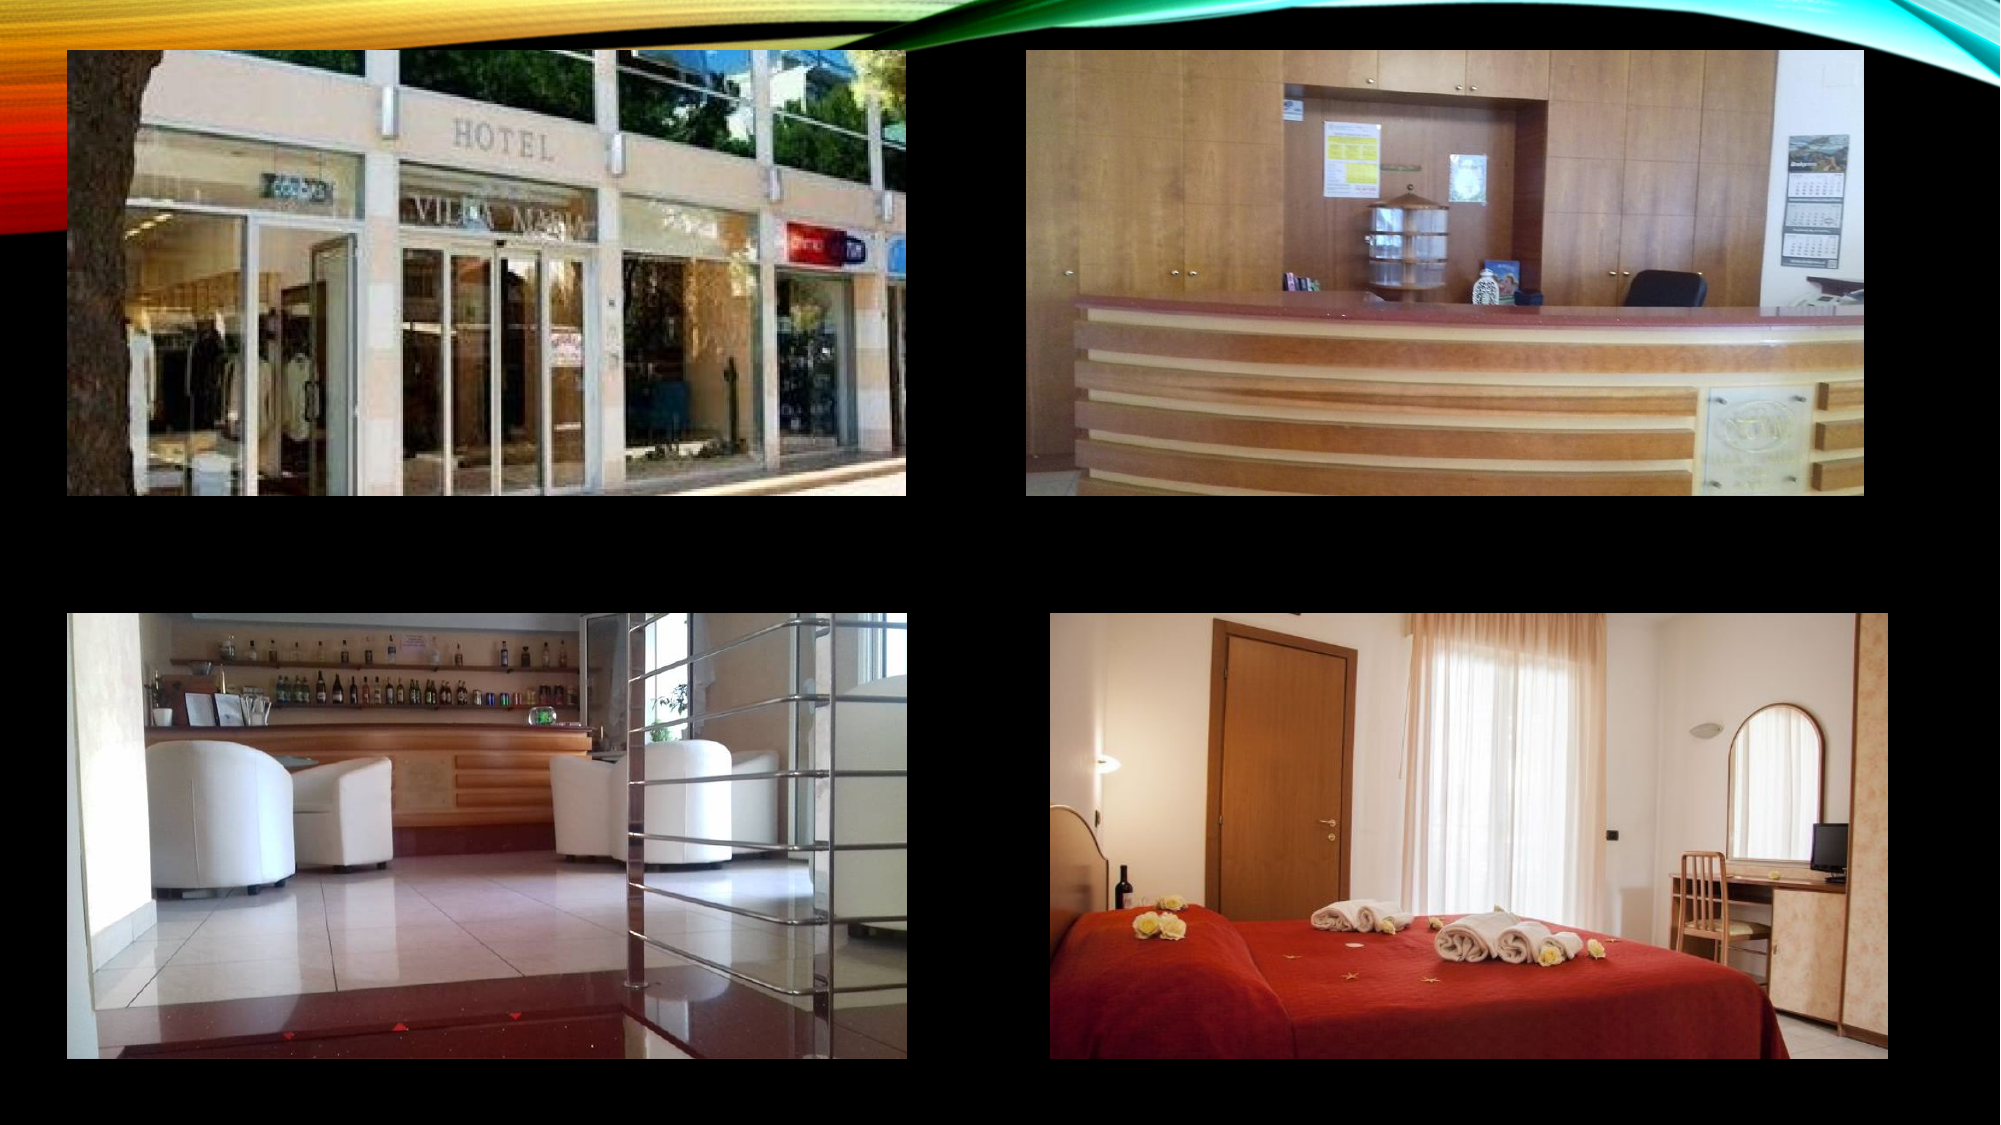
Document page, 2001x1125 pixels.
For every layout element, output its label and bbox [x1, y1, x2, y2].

picture [1050, 613, 1888, 1059]
picture [67, 613, 907, 1059]
picture [0, 0, 2000, 496]
